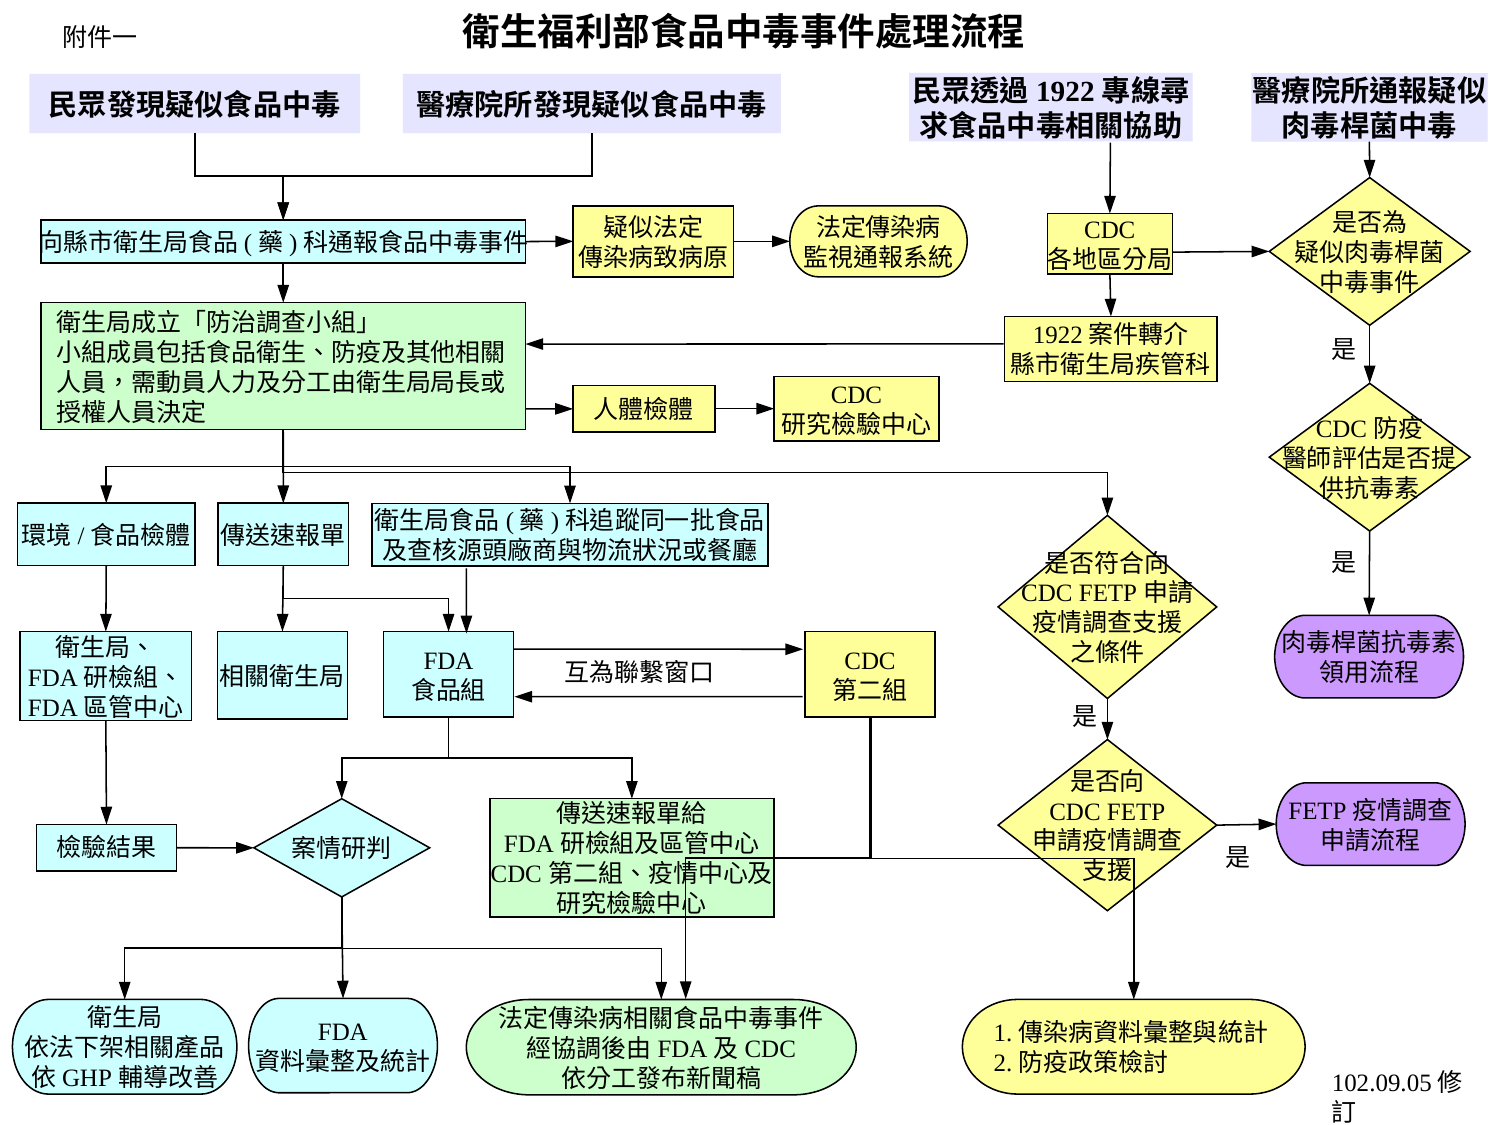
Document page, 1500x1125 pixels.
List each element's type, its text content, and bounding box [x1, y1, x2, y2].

text_box 是 [1316, 538, 1367, 584]
text_box 法定傳染病 監視通報系統 [789, 205, 968, 277]
text_box 是 [1316, 326, 1367, 372]
text_box 法定傳染病相關食品中毒事件 經協調後由FDA及CDC 依分工發布新聞稿 [466, 999, 857, 1095]
text_box FDA 食品組 [384, 632, 514, 717]
text_box 疑似法定 傳染病致病原 [573, 206, 734, 277]
text_box 衛生局成立「防治調查小組」 小組成員包括食品衛生、防疫及其他相關 人員，需動員人力及分工由衛生局局長或 授權人員決定 [41, 303, 525, 430]
text_box 1.傳染病資料彙整與統計 2.防疫政策檢討 [962, 999, 1306, 1095]
text_box FDA 資料彙整及統計 [248, 998, 438, 1093]
text_box 民眾發現疑似食品中毒 [29, 74, 360, 133]
text_box CDC 第二組 [805, 631, 935, 717]
text_box 衛生局 依法下架相關產品 依GHP輔導改善 [12, 999, 237, 1095]
text_box 是 [1210, 834, 1261, 880]
text_box 衛生福利部食品中毒事件處理流程 [362, 0, 1126, 61]
text_box 衛生局、 FDA研檢組、 FDA區管中心 [20, 632, 191, 721]
text_box 環境/食品檢體 [18, 503, 195, 566]
text_box 衛生局食品(藥)科追蹤同一批食品 及查核源頭廠商與物流狀況或餐廳 [372, 503, 768, 566]
text_box 附件一 [29, 13, 172, 61]
text_box 是否向 CDC FETP 申請疫情調查 支援 [998, 739, 1216, 890]
text_box 是否向 CDC FETP 申請疫情調查 支援 [1041, 859, 1133, 911]
text_box 是 [1057, 692, 1107, 738]
text_box CDC 各地區分局 [1047, 213, 1172, 274]
text_box 互為聯繫窗口 [549, 650, 751, 695]
text_box FETP疫情調查 申請流程 [1276, 782, 1466, 866]
text_box CDC 研究檢驗中心 [774, 376, 939, 441]
text_box 相關衛生局 [217, 632, 347, 719]
text_box 民眾透過1922專線尋 求食品中毒相關協助 [909, 73, 1193, 141]
text_box 傳送速報單給 FDA研檢組及區管中心 CDC第二組、疫情中心及 研究檢驗中心 [490, 799, 774, 917]
text_box 醫療院所發現疑似食品中毒 [403, 74, 781, 133]
text_box 檢驗結果 [36, 824, 177, 872]
text_box 是否符合向 CDC FETP申請 疫情調查支援 之條件 [998, 515, 1217, 699]
text_box 傳送速報單給 FDA研檢組及區管中心 CDC第二組、疫情中心及 研究檢驗中心 [686, 859, 774, 917]
text_box 人體檢體 [572, 385, 715, 432]
text_box 肉毒桿菌抗毒素 領用流程 [1274, 615, 1464, 698]
text_box CDC防疫 醫師評估是否提 供抗毒素 [1269, 383, 1471, 531]
text_box 102.09.05修訂 [1316, 1058, 1500, 1104]
text_box 1922案件轉介 縣市衛生局疾管科 [1004, 316, 1218, 382]
text_box 向縣市衛生局食品(藥)科通報食品中毒事件 [41, 220, 525, 263]
text_box 醫療院所通報疑似 肉毒桿菌中毒 [1251, 73, 1488, 142]
text_box 是否為 疑似肉毒桿菌 中毒事件 [1269, 177, 1471, 326]
text_box 案情研判 [254, 798, 430, 897]
text_box 傳送速報單 [218, 503, 348, 566]
